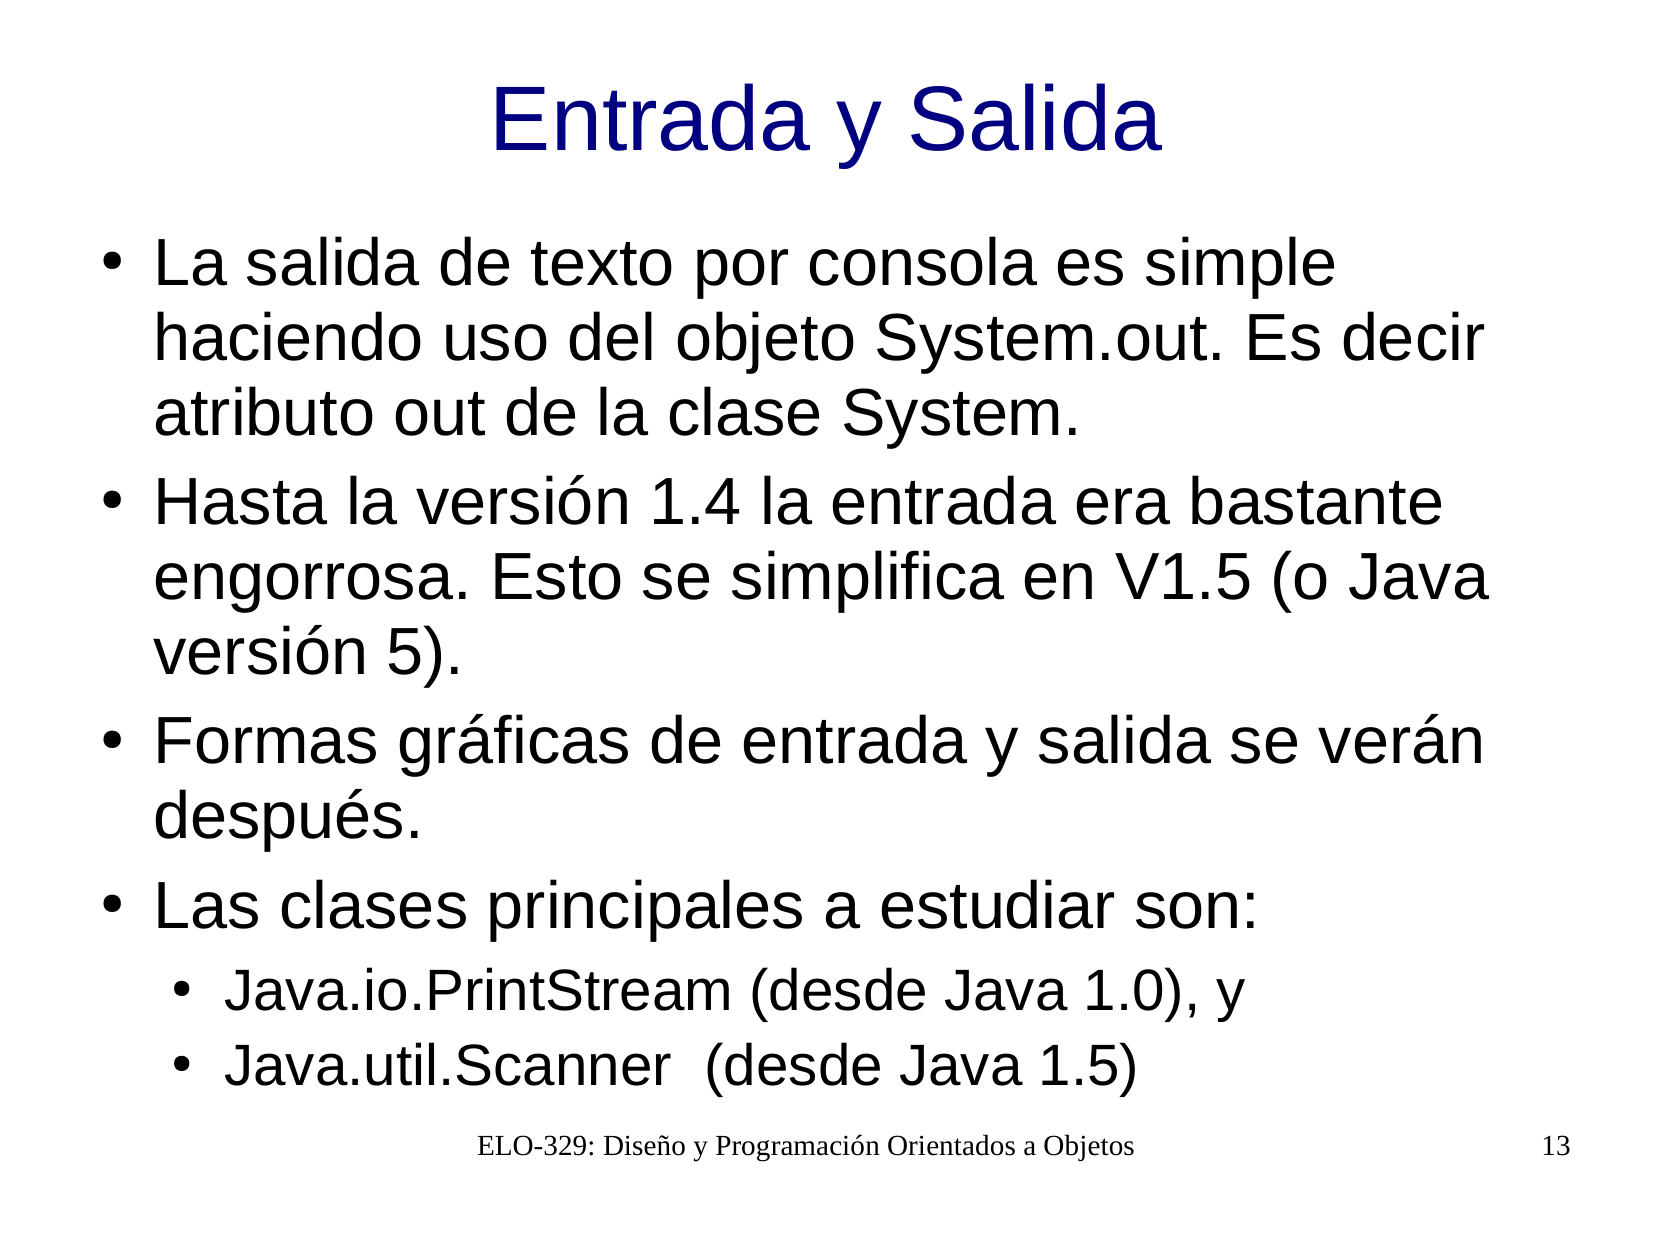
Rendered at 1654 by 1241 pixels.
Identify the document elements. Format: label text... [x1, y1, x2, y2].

list La salida de texto por consola es simple haciendo uso del objeto System.out. Es decir atributo out de la clase System. Hasta la versión 1.4 la entrada era bastante engorrosa. Esto se simplifica en V1.5 (o Java versión 5). Formas gráficas de entrada y salida se verán después. Las clases principales a estudiar son: Java.io.PrintStream (desde Java 1.0), y Java.util.Scanner (desde Java 1.5)‏ [82, 225, 1613, 1126]
title Entrada y Salida [82, 49, 1571, 188]
